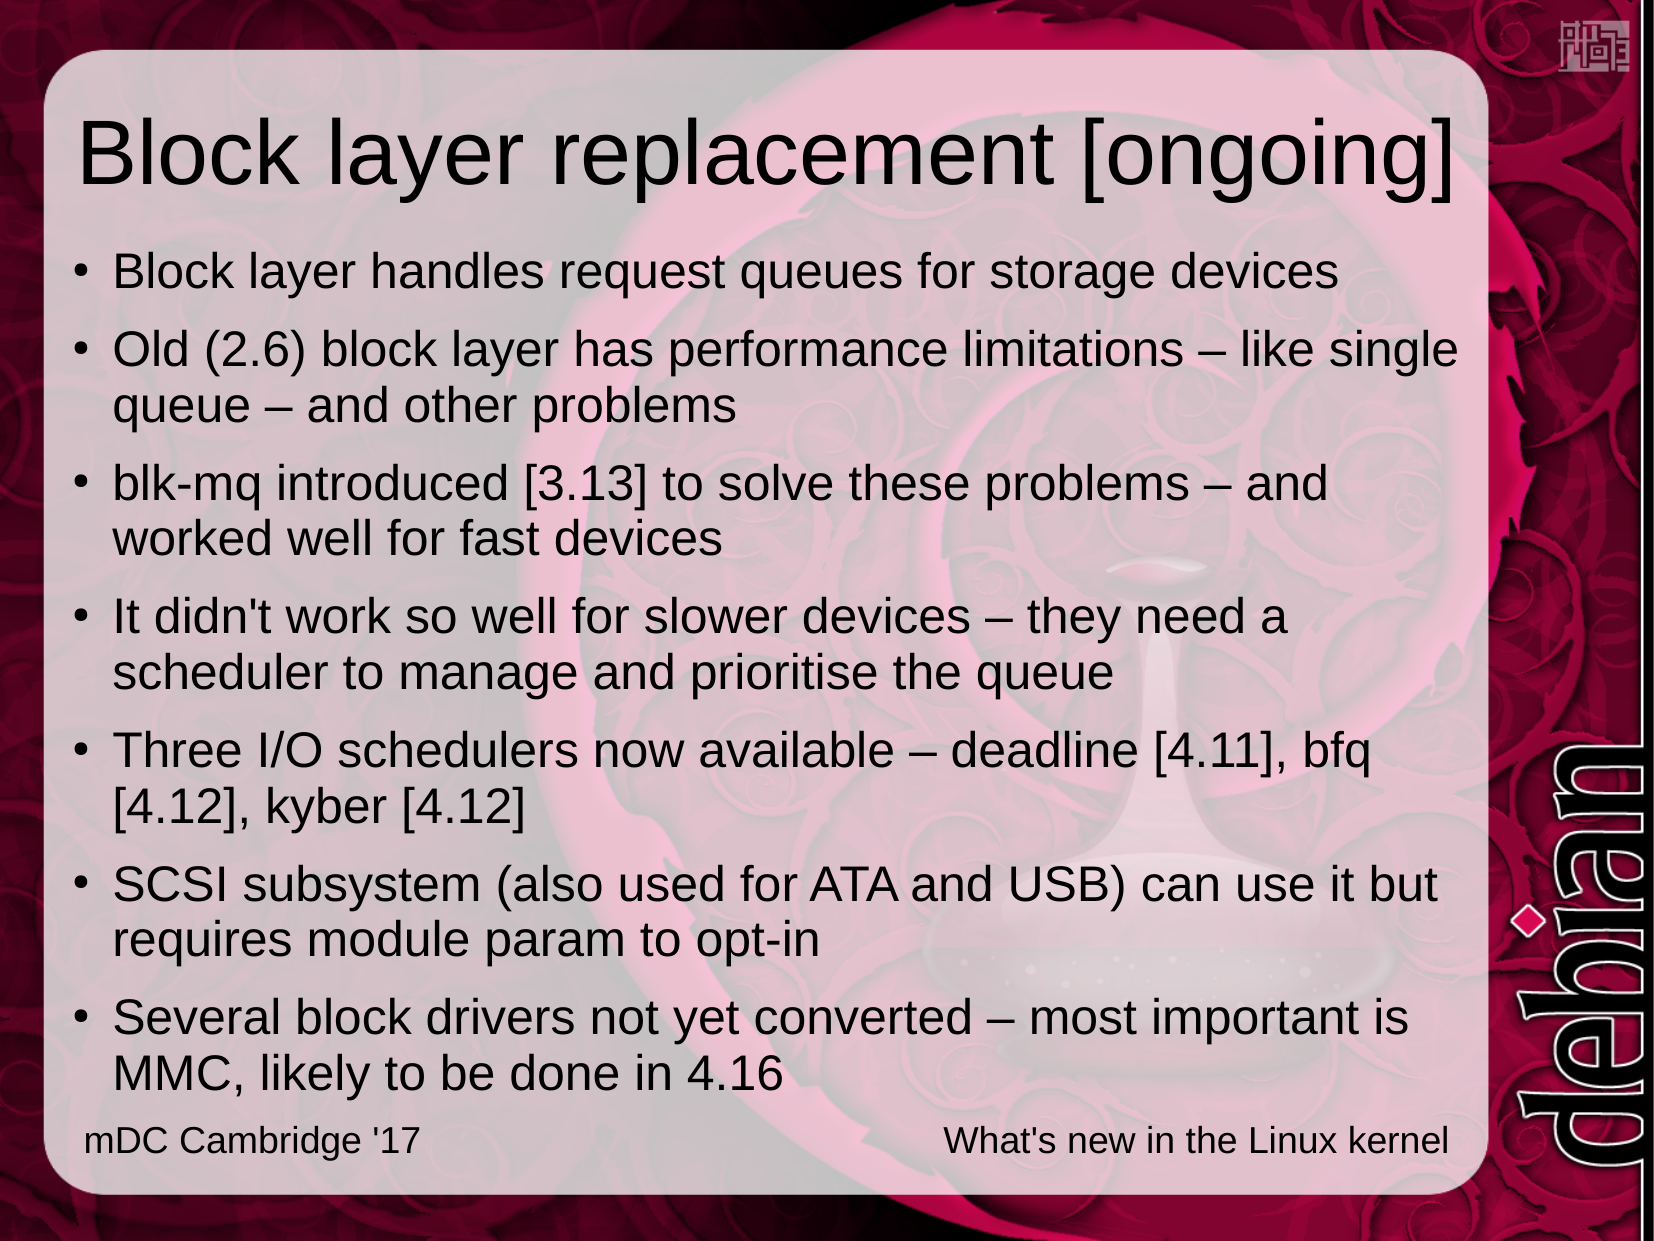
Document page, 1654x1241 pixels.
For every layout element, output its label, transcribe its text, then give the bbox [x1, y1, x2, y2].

picture [0, 0, 1654, 1241]
title Block layer replacement [ongoing] [59, 49, 1477, 243]
list Block layer handles request queues for storage devices Old (2.6) block layer has performance limitations – like single queue – and other problems blk-mq introduced [3.13] to solve these problems – and worked well for fast devices It didn't work so well for slower devices – they need a scheduler to manage and prioritise the queue Three I/O schedulers now available – deadline [4.11], bfq [4.12], kyber [4.12] SCSI subsystem (also used for ATA and USB) can use it but requires module param to opt-in Several block drivers not yet converted – most important is MMC, likely to be done in 4.16 [59, 243, 1477, 1109]
